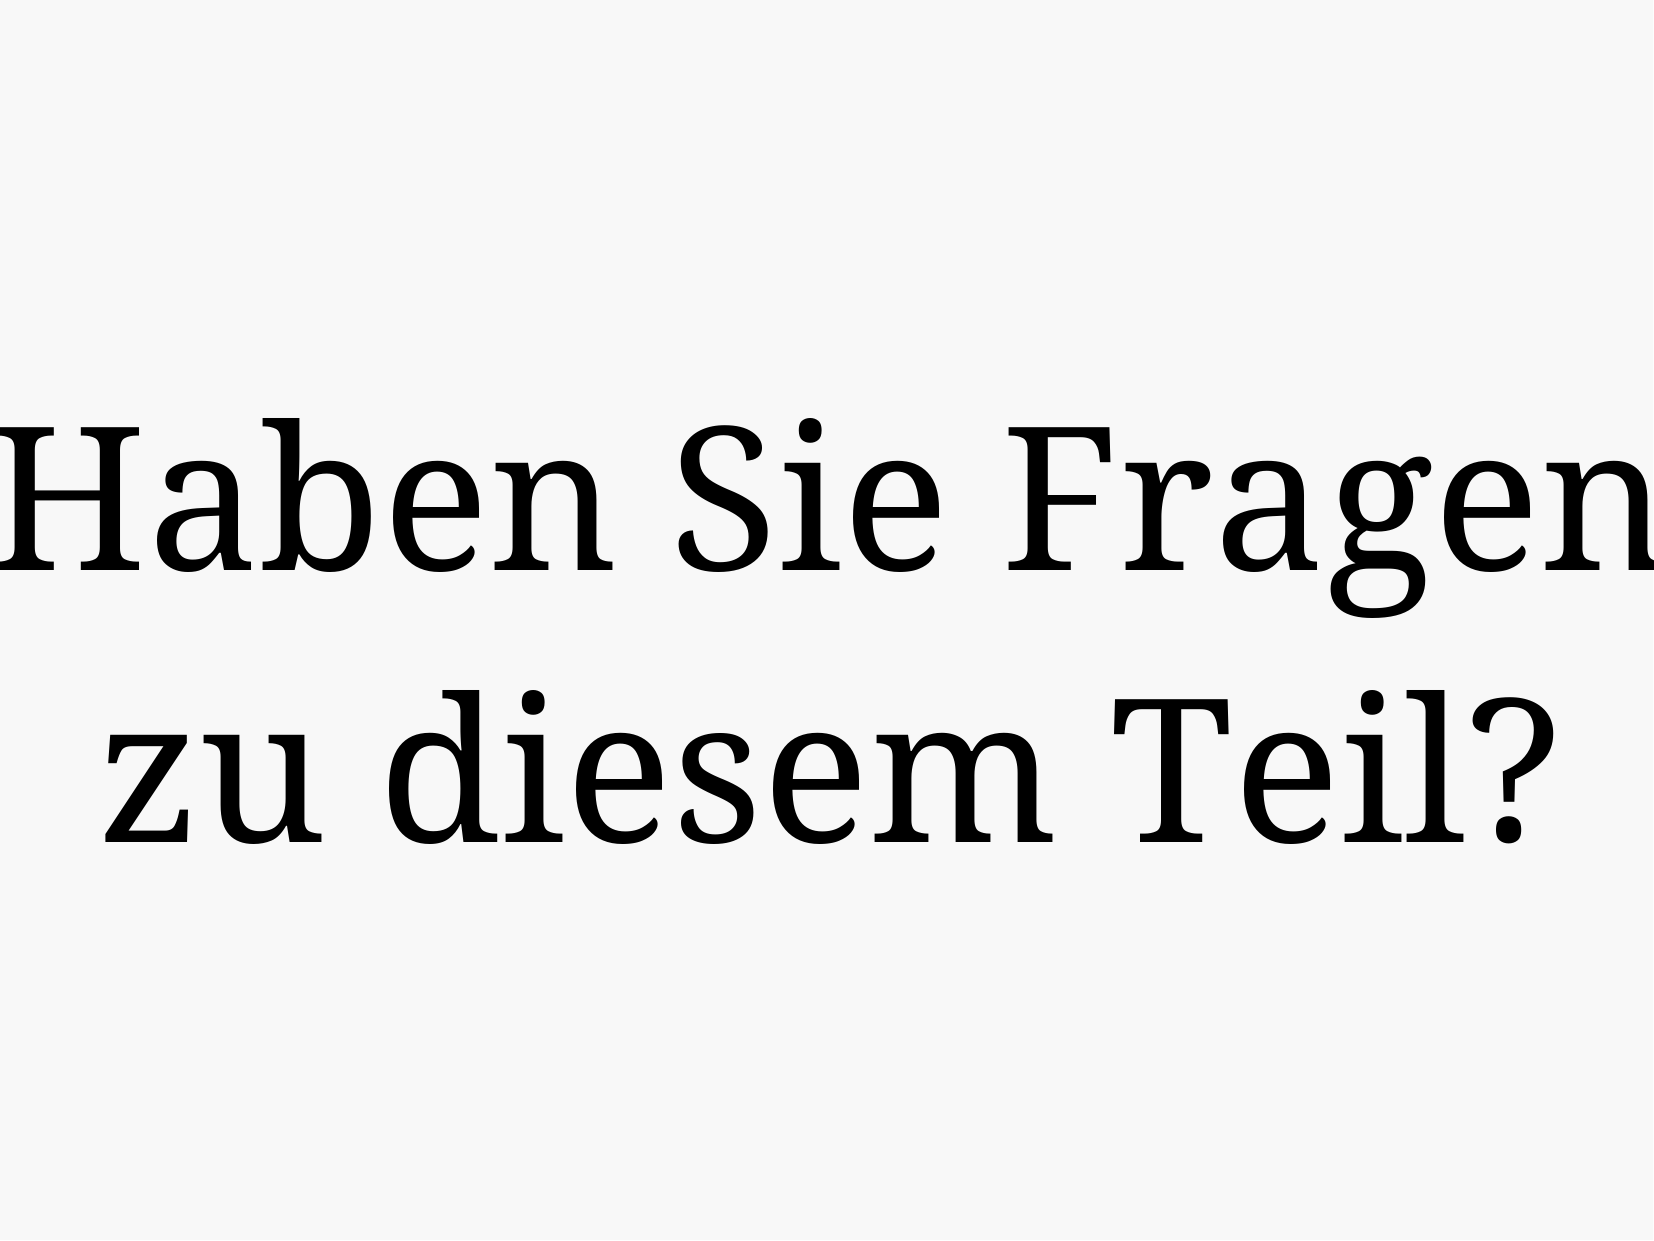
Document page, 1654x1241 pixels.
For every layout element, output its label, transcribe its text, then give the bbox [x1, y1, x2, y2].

text_box Haben Sie Fragen zu diesem Teil? [48, 84, 1611, 972]
